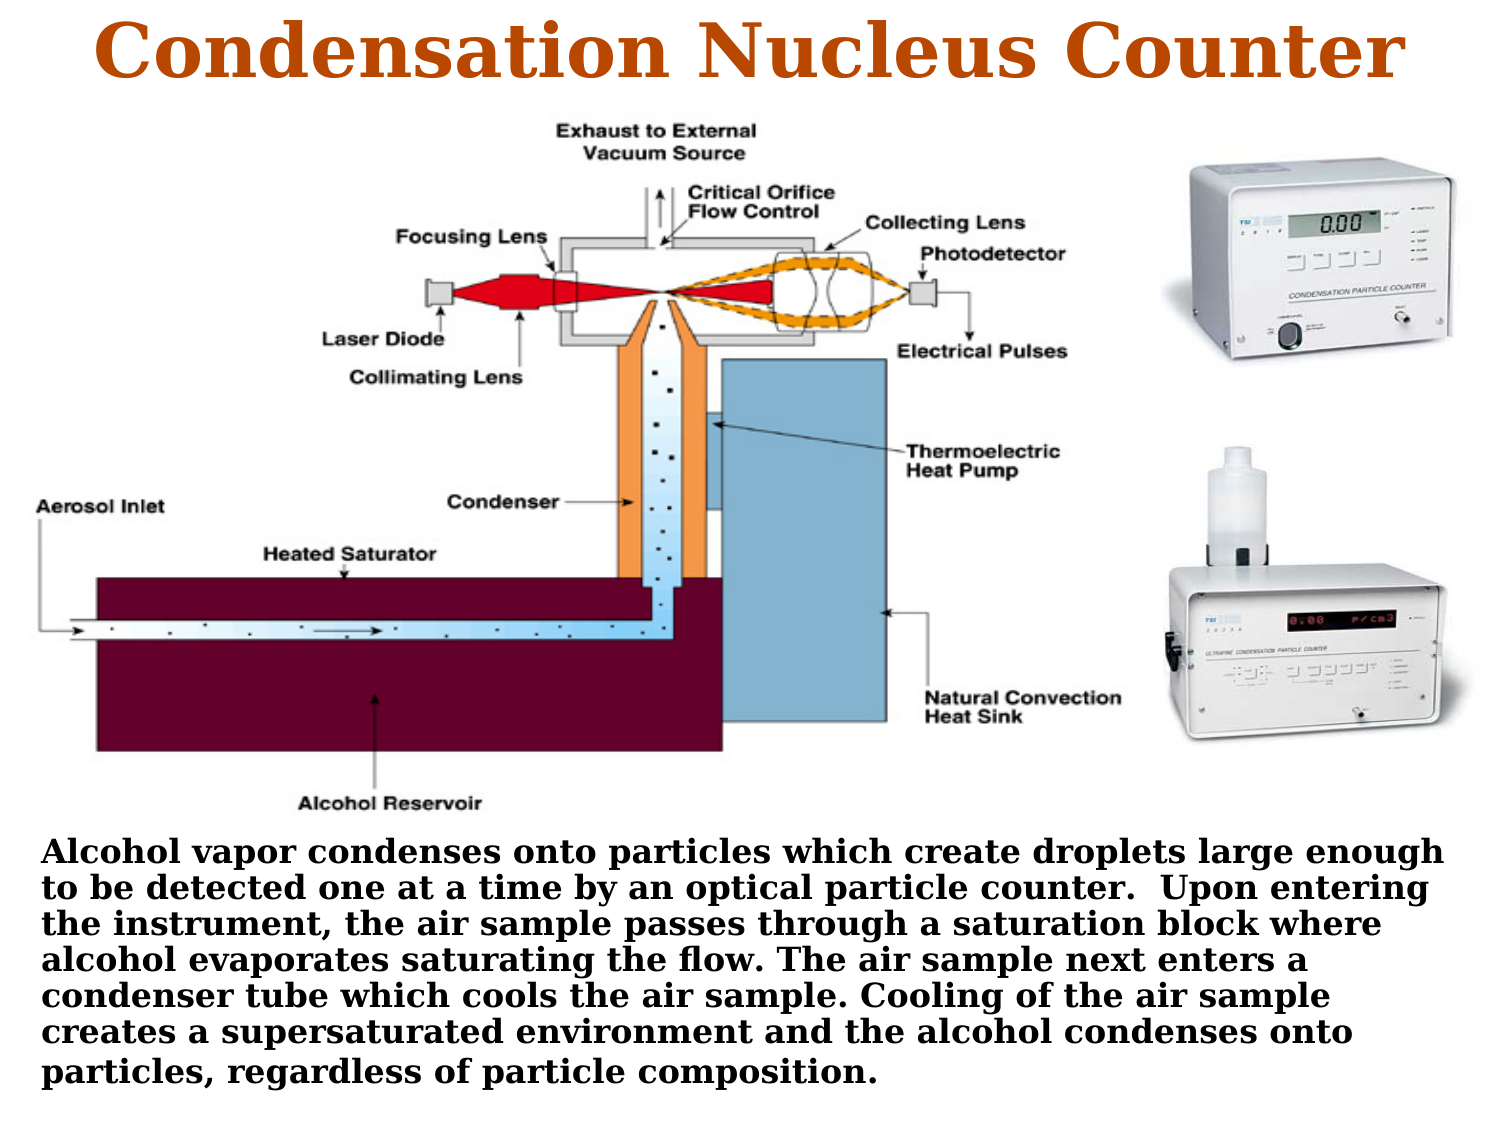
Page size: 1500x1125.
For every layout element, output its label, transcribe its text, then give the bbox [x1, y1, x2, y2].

title Condensation Nucleus Counter [0, 0, 1500, 105]
picture [1163, 444, 1500, 773]
picture [29, 113, 1129, 815]
text_box Alcohol vapor condenses onto particles which create droplets large enough to be detected one at a time by an optical particle counter. Upon entering the instrument, the air sample passes through a saturation block where alcohol evaporates saturating the flow. The air sample next enters a condenser tube which cools the air sample. Cooling of the air sample creates a supersaturated environment and the alcohol condenses onto particles, regardless of particle composition. [41, 834, 1471, 1093]
picture [1151, 154, 1500, 394]
